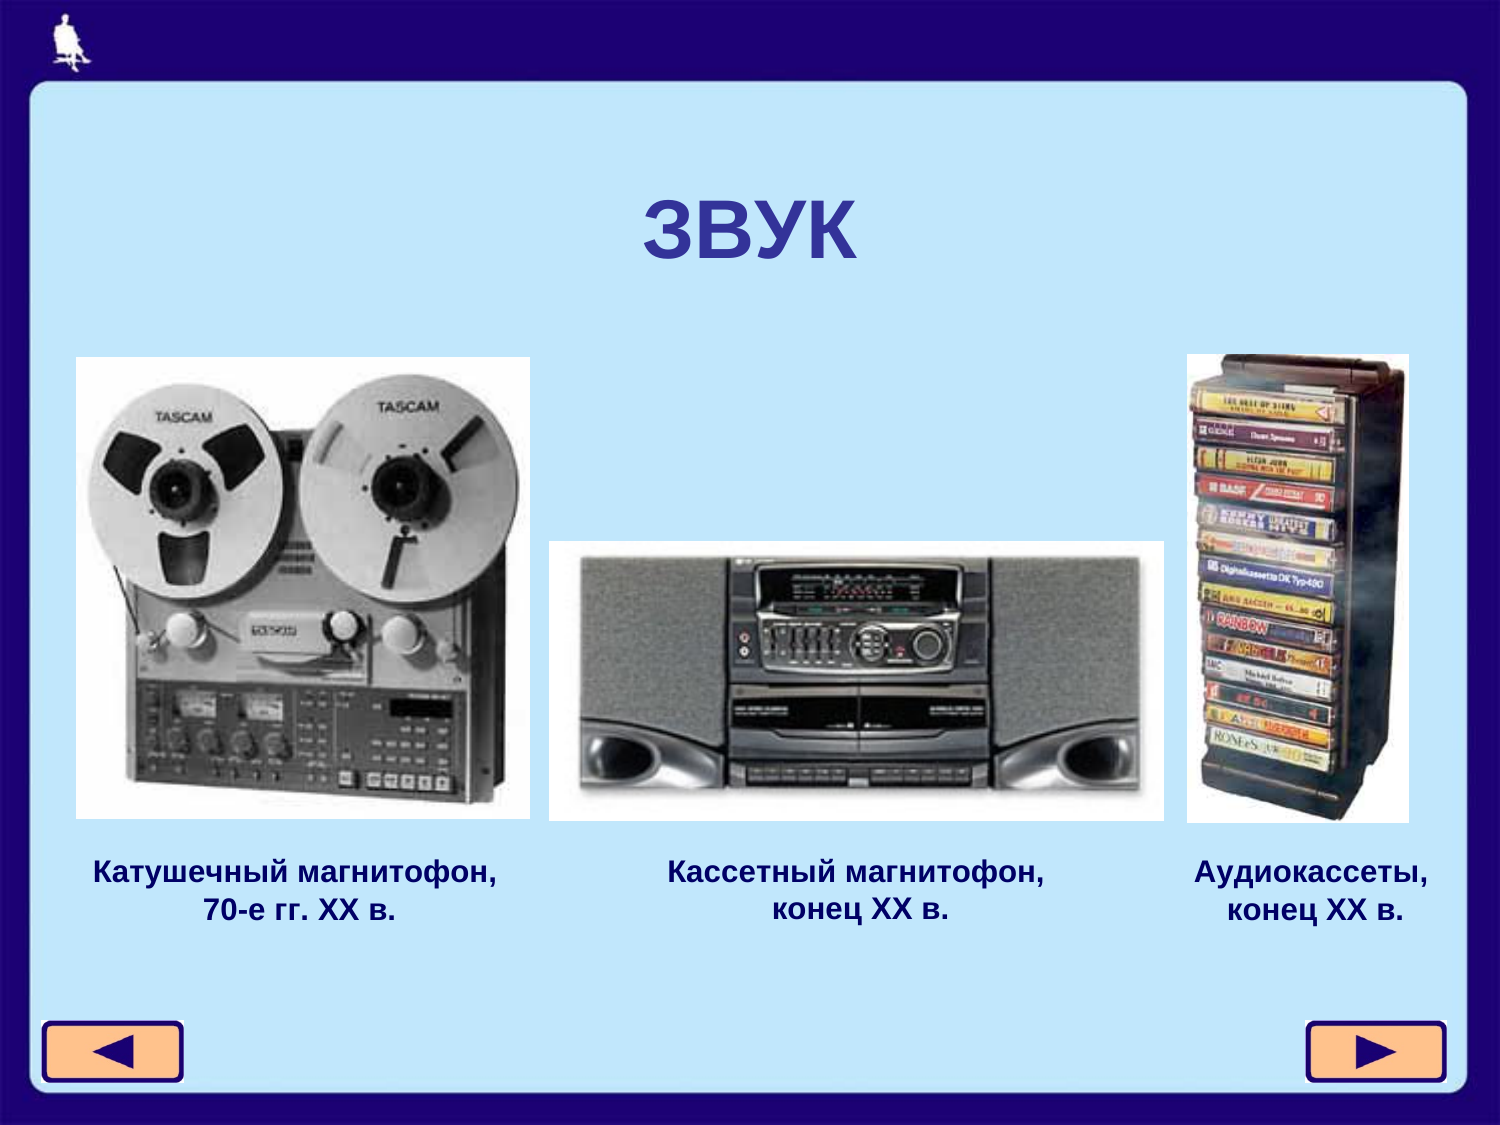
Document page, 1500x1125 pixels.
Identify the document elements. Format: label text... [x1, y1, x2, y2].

picture [0, 0, 1500, 1125]
text_box Катушечный магнитофон, 70-е гг. XX в. [41, 843, 550, 935]
text_box Кассетный магнитофон, конец XX в. [537, 843, 1163, 934]
title ЗВУК [75, 160, 1426, 291]
text_box Аудиокассеты, конец XX в. [1163, 843, 1459, 935]
